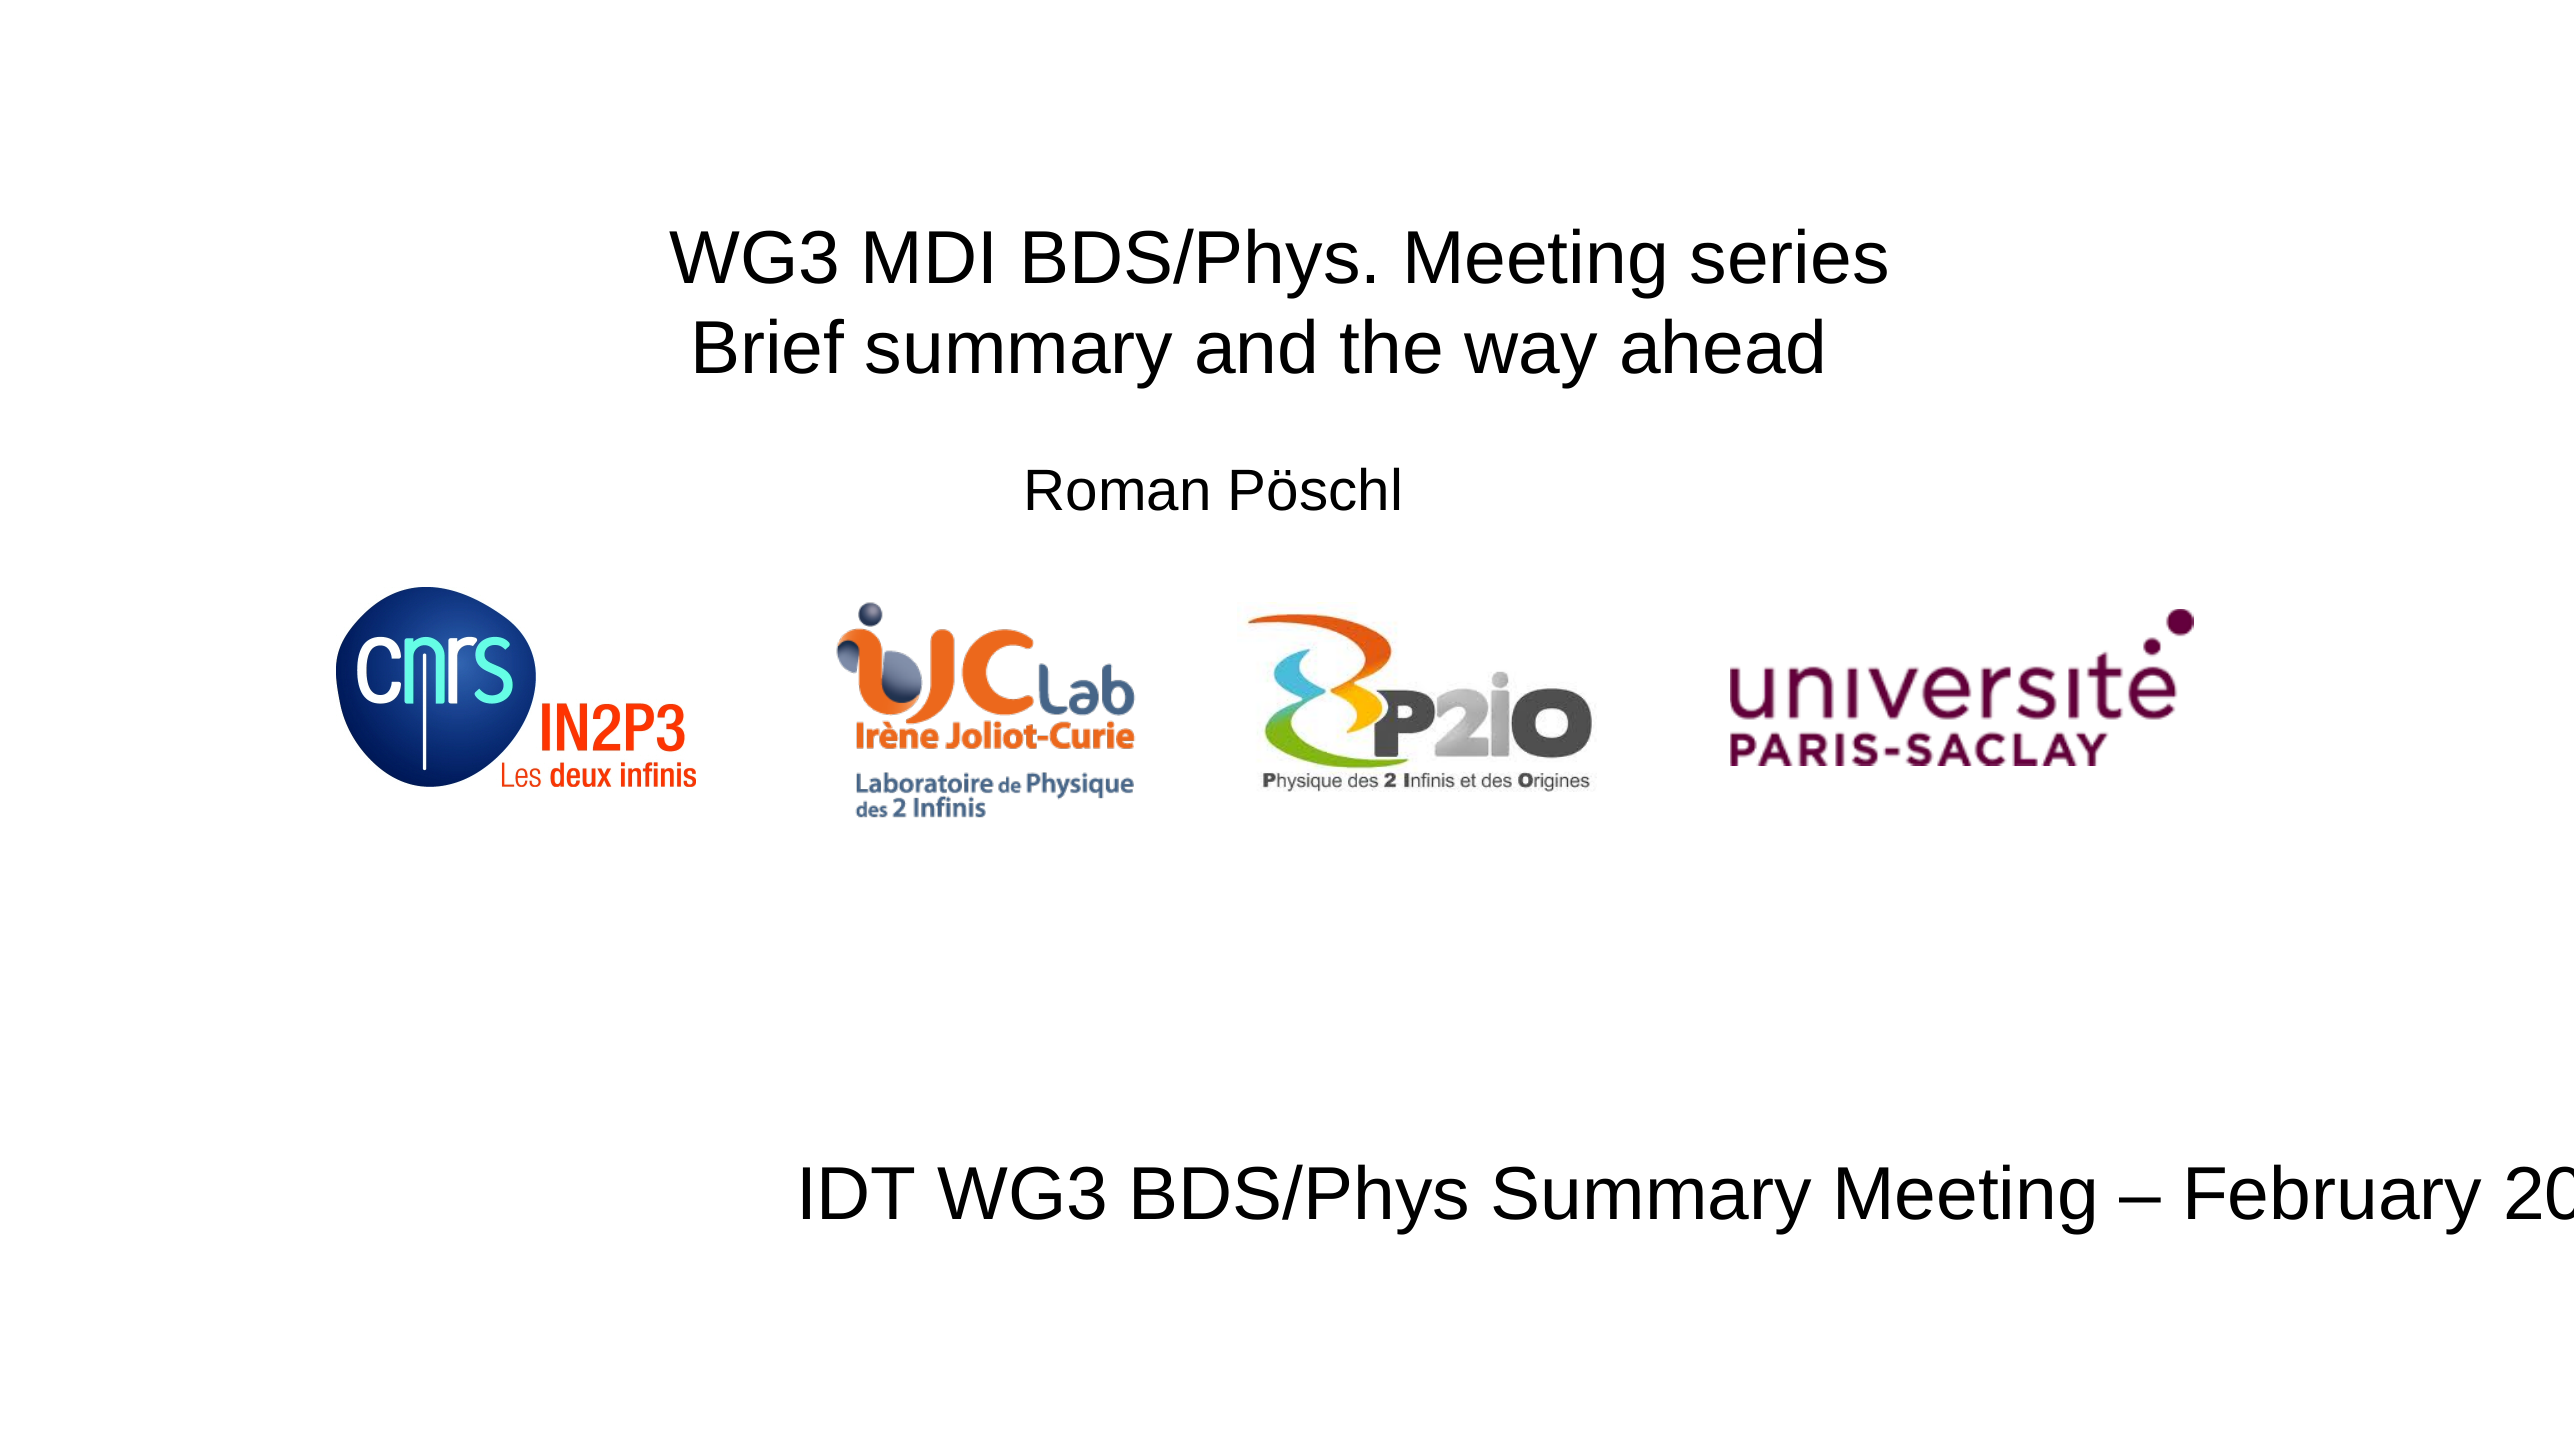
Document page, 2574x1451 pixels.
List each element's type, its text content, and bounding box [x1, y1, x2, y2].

text_box IDT WG3 BDS/Phys Summary Meeting – February 2022 [734, 1139, 1737, 1233]
text_box Roman Pöschl [822, 267, 1150, 392]
picture [1730, 609, 2194, 766]
picture [336, 587, 696, 788]
text_box WG3 MDI BDS/Phys. Meeting series Brief summary and the way ahead [654, 21, 1906, 397]
picture [814, 580, 1158, 841]
picture [1237, 602, 1612, 812]
